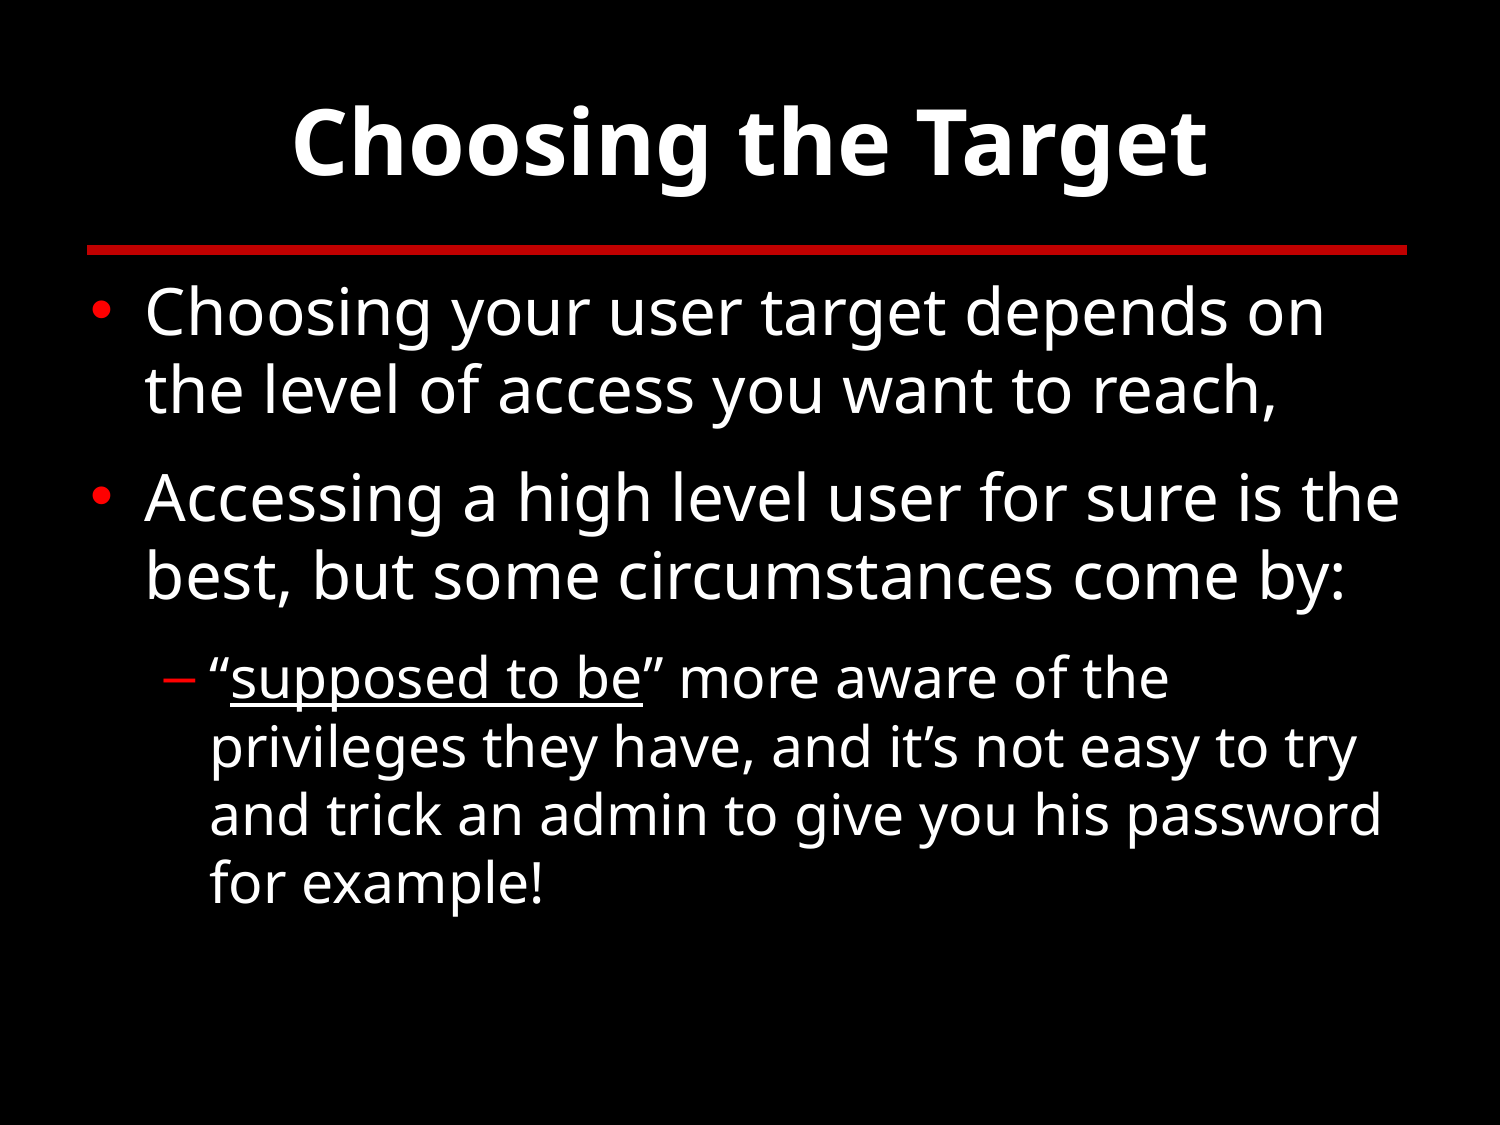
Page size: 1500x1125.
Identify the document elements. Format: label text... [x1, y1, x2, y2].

title Choosing the Target [75, 45, 1425, 233]
list Choosing your user target depends on the level of access you want to reach, Accessing a high level user for sure is the best, but some circumstances come by: “supposed to be” more aware of the privileges they have, and it’s not easy to try and trick an admin to give you his password for example! [75, 262, 1425, 1005]
